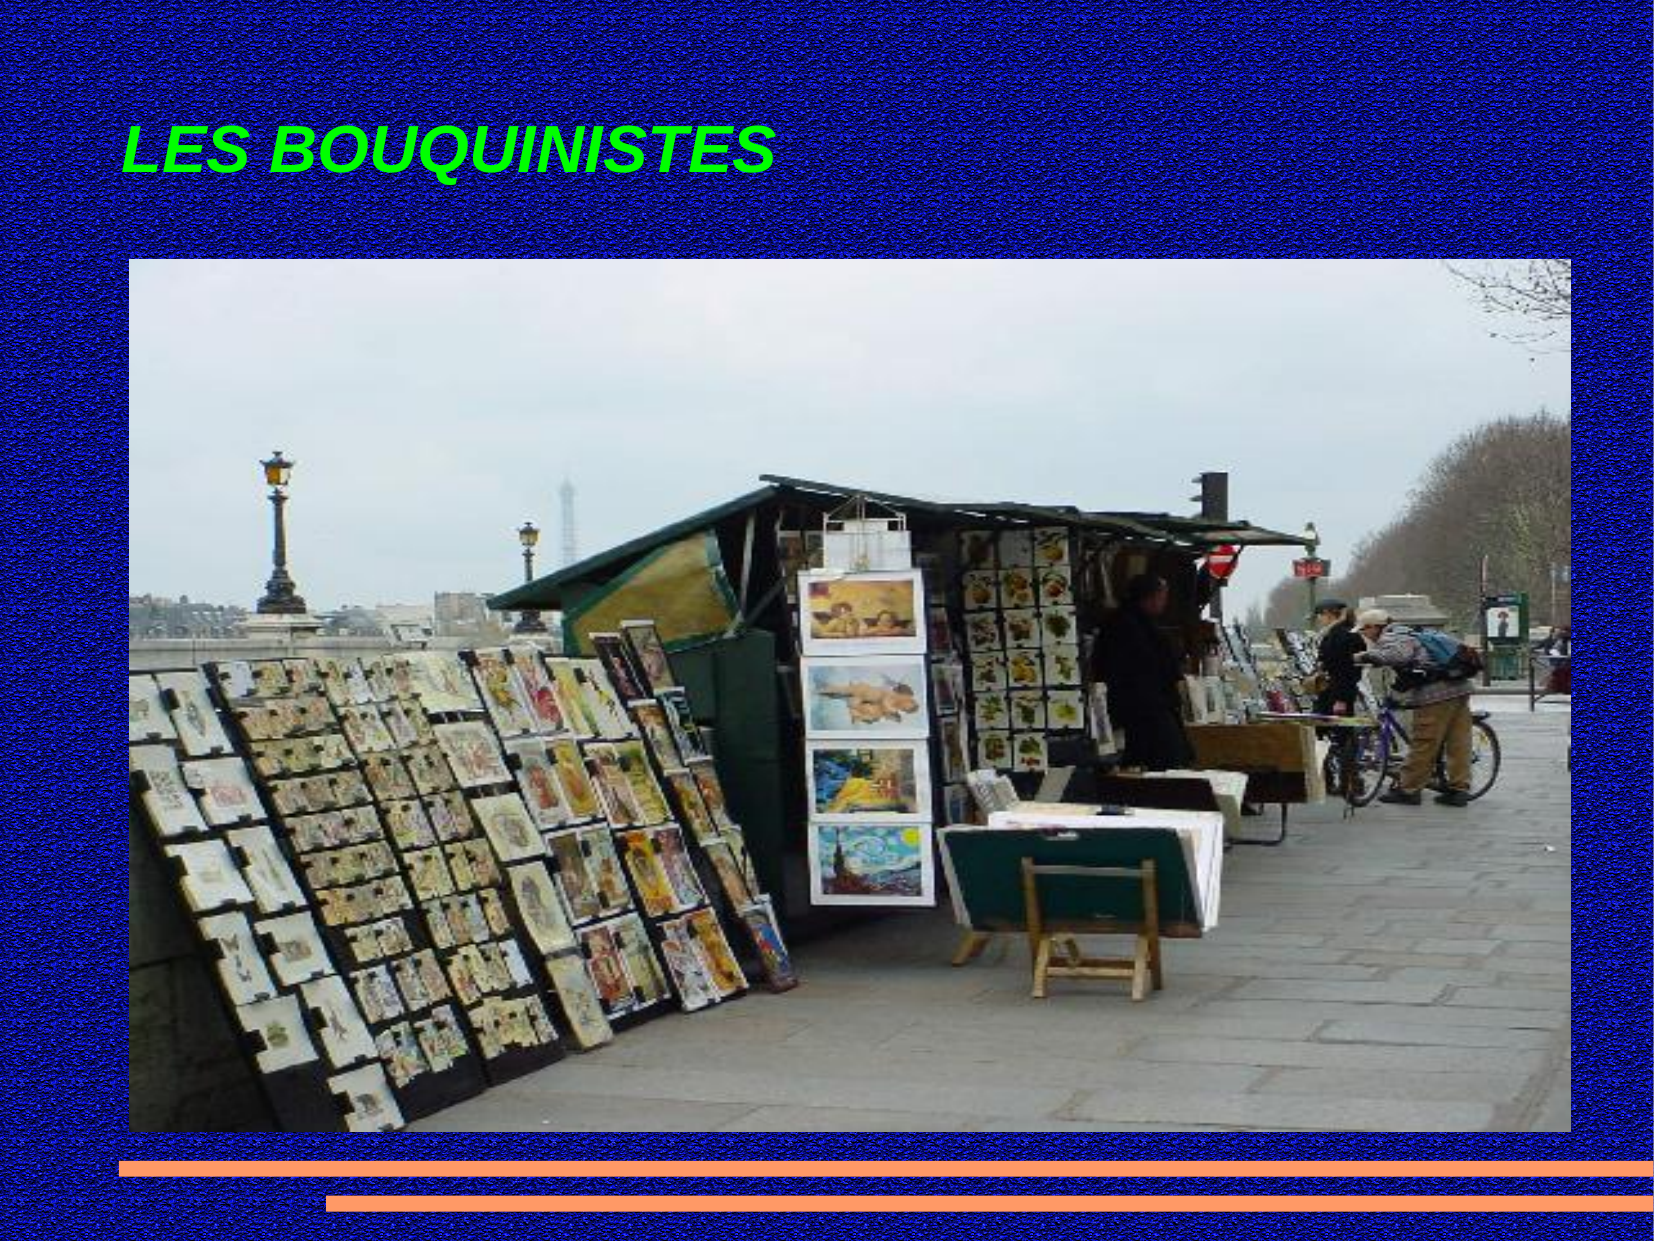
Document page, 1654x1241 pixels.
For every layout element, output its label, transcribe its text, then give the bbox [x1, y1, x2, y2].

title LES BOUQUINISTES [121, 46, 1534, 254]
picture [0, 0, 1654, 1241]
